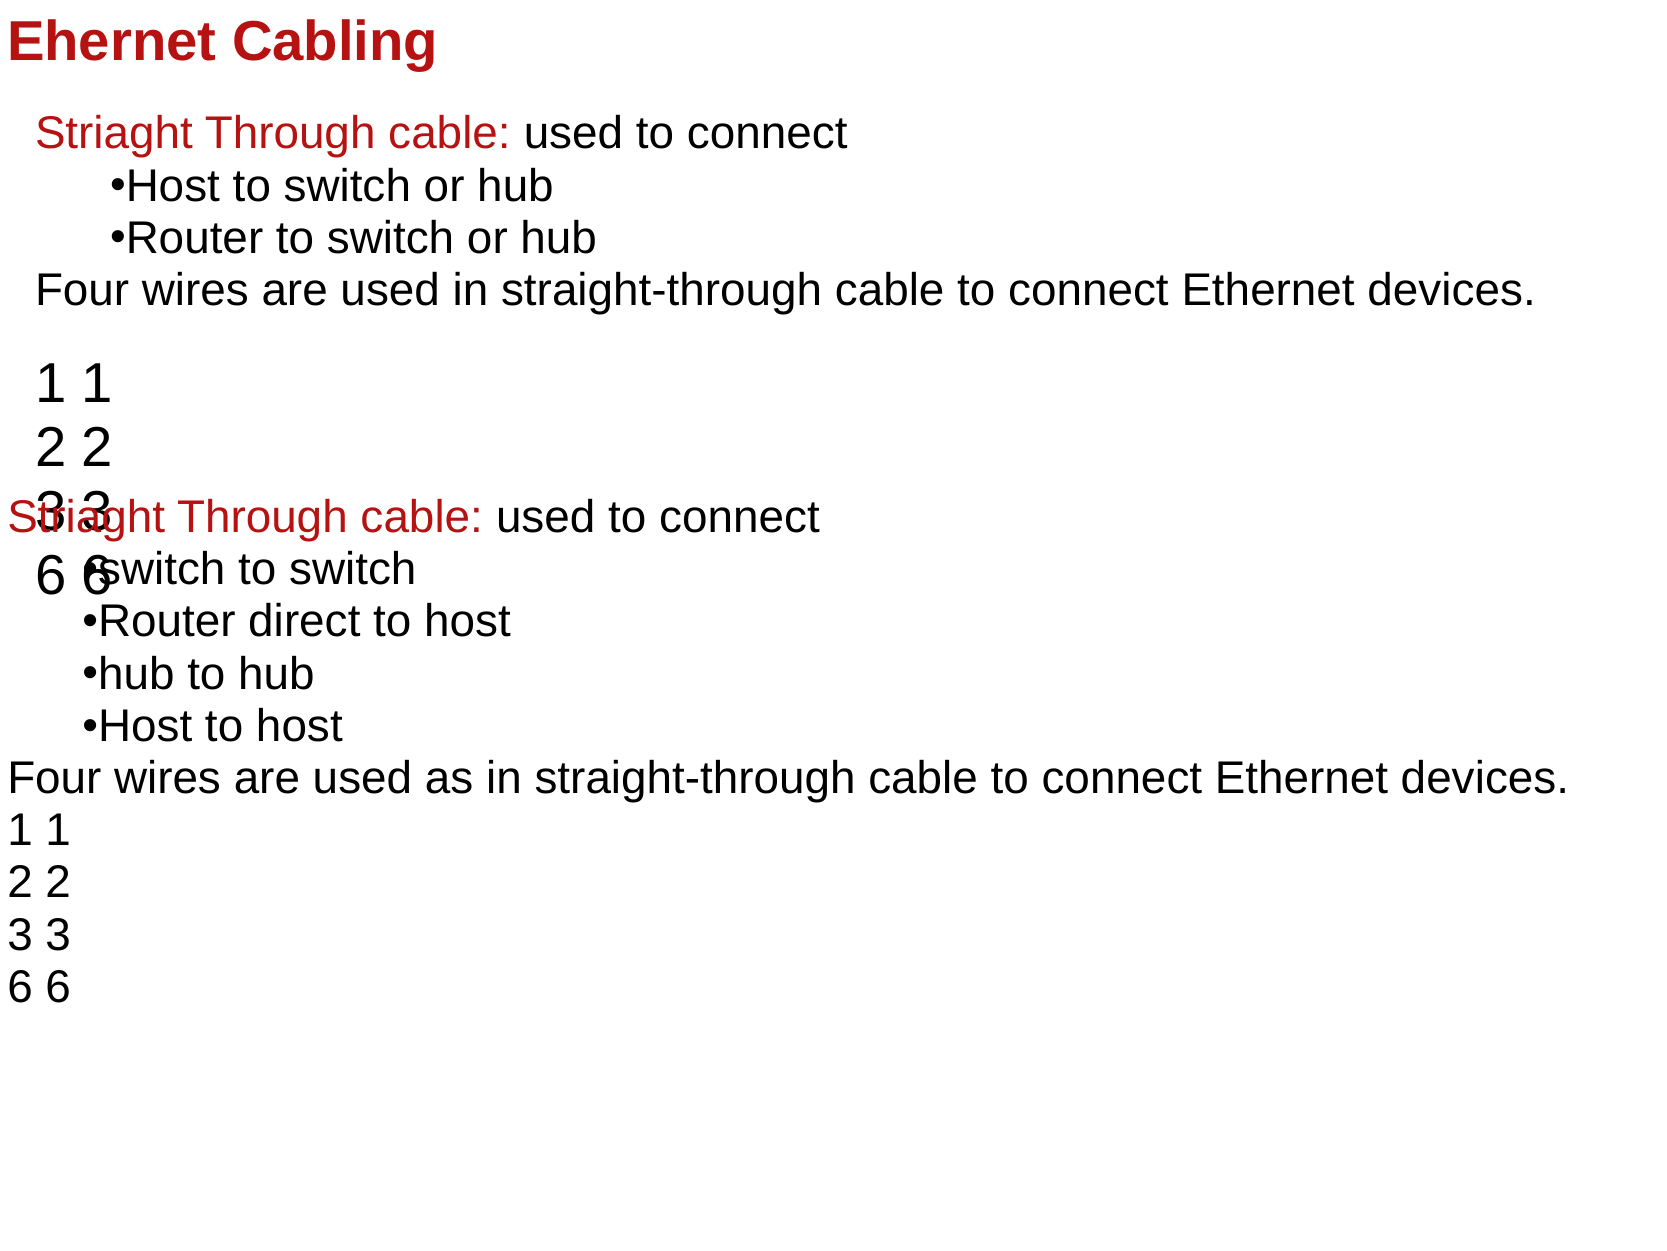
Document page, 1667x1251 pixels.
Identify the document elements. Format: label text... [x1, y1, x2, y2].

text_box Striaght Through cable: used to connect Host to switch or hub Router to switch or hub Four wires are used in straight-through cable to connect Ethernet devices. 1 1 2 2 3 3 6 6 [35, 107, 1632, 490]
text_box Striaght Through cable: used to connect switch to switch Router direct to host hub to hub Host to host Four wires are used as in straight-through cable to connect Ethernet devices. 1 1 2 2 3 3 6 6 [7, 490, 1660, 1013]
text_box Ehernet Cabling [7, 9, 464, 74]
